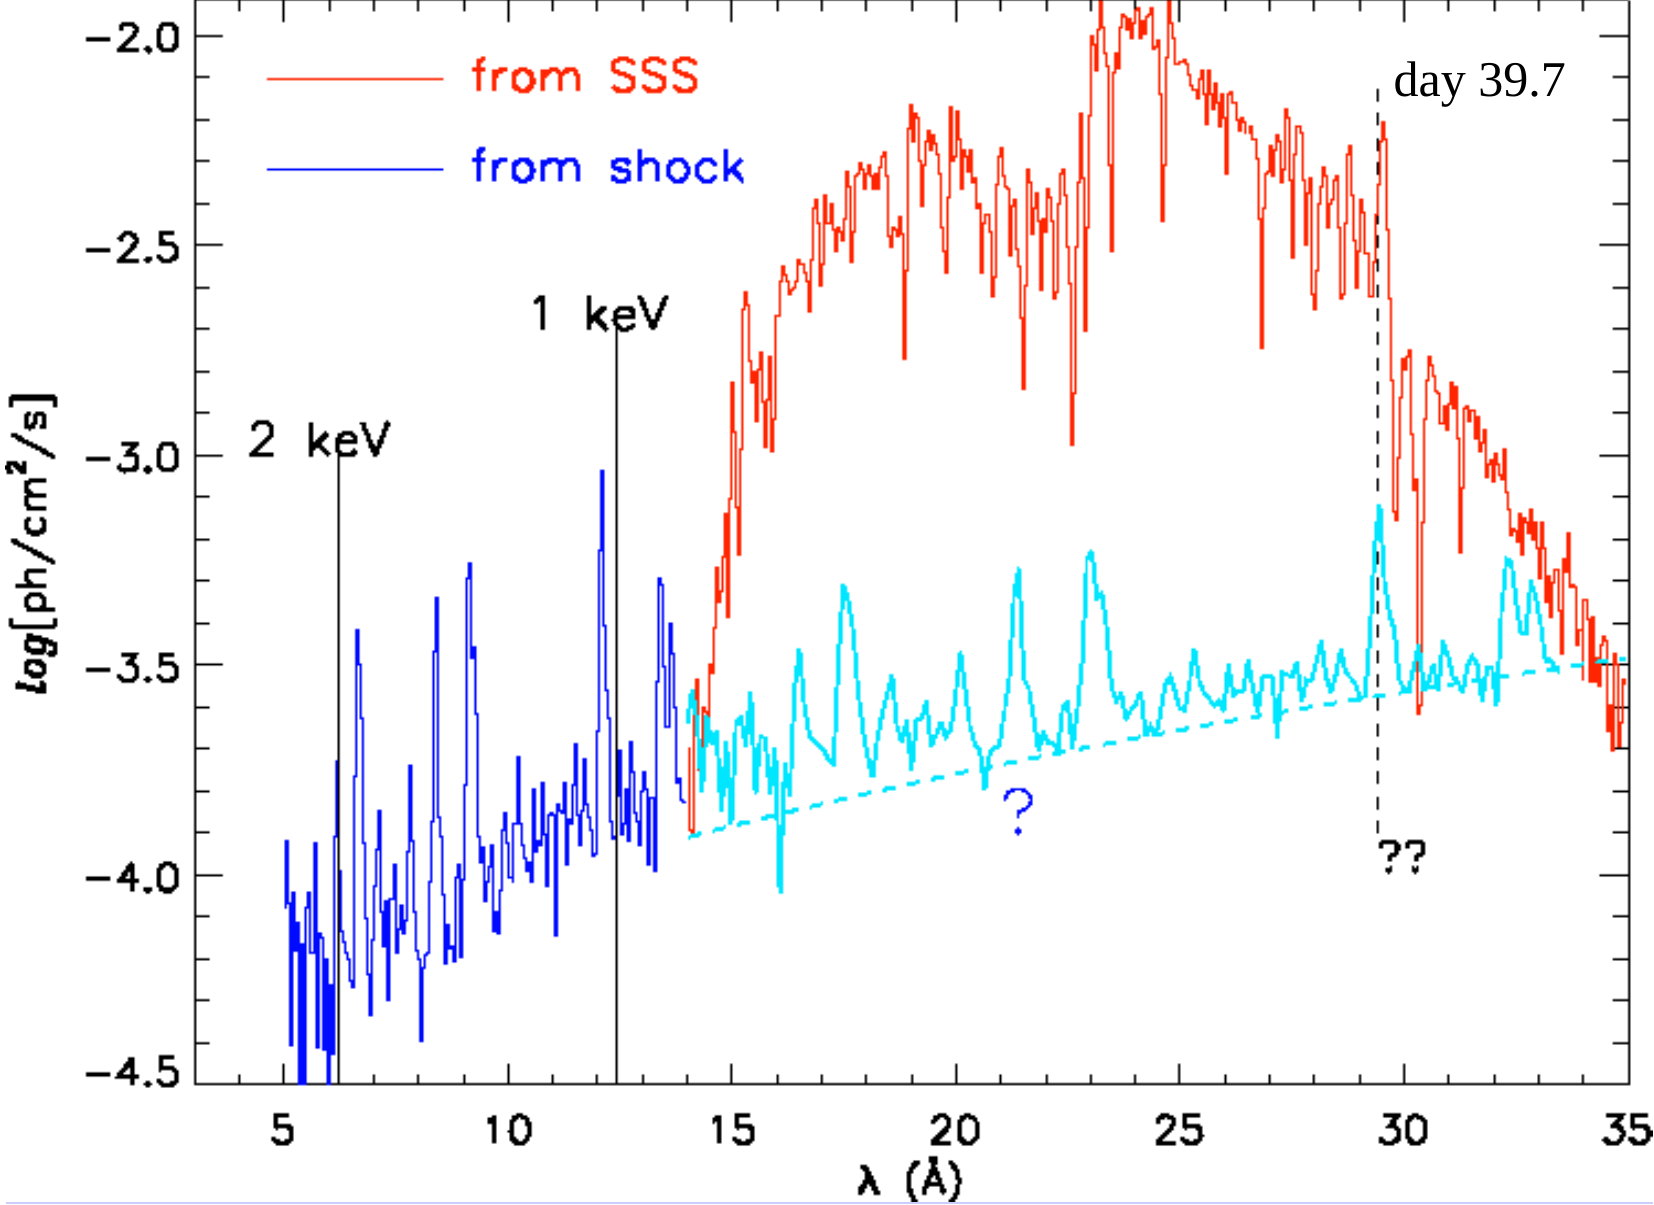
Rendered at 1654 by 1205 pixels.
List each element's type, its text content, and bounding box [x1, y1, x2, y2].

picture [5, 0, 1653, 1202]
text_box day 39.7 [1393, 52, 1566, 122]
